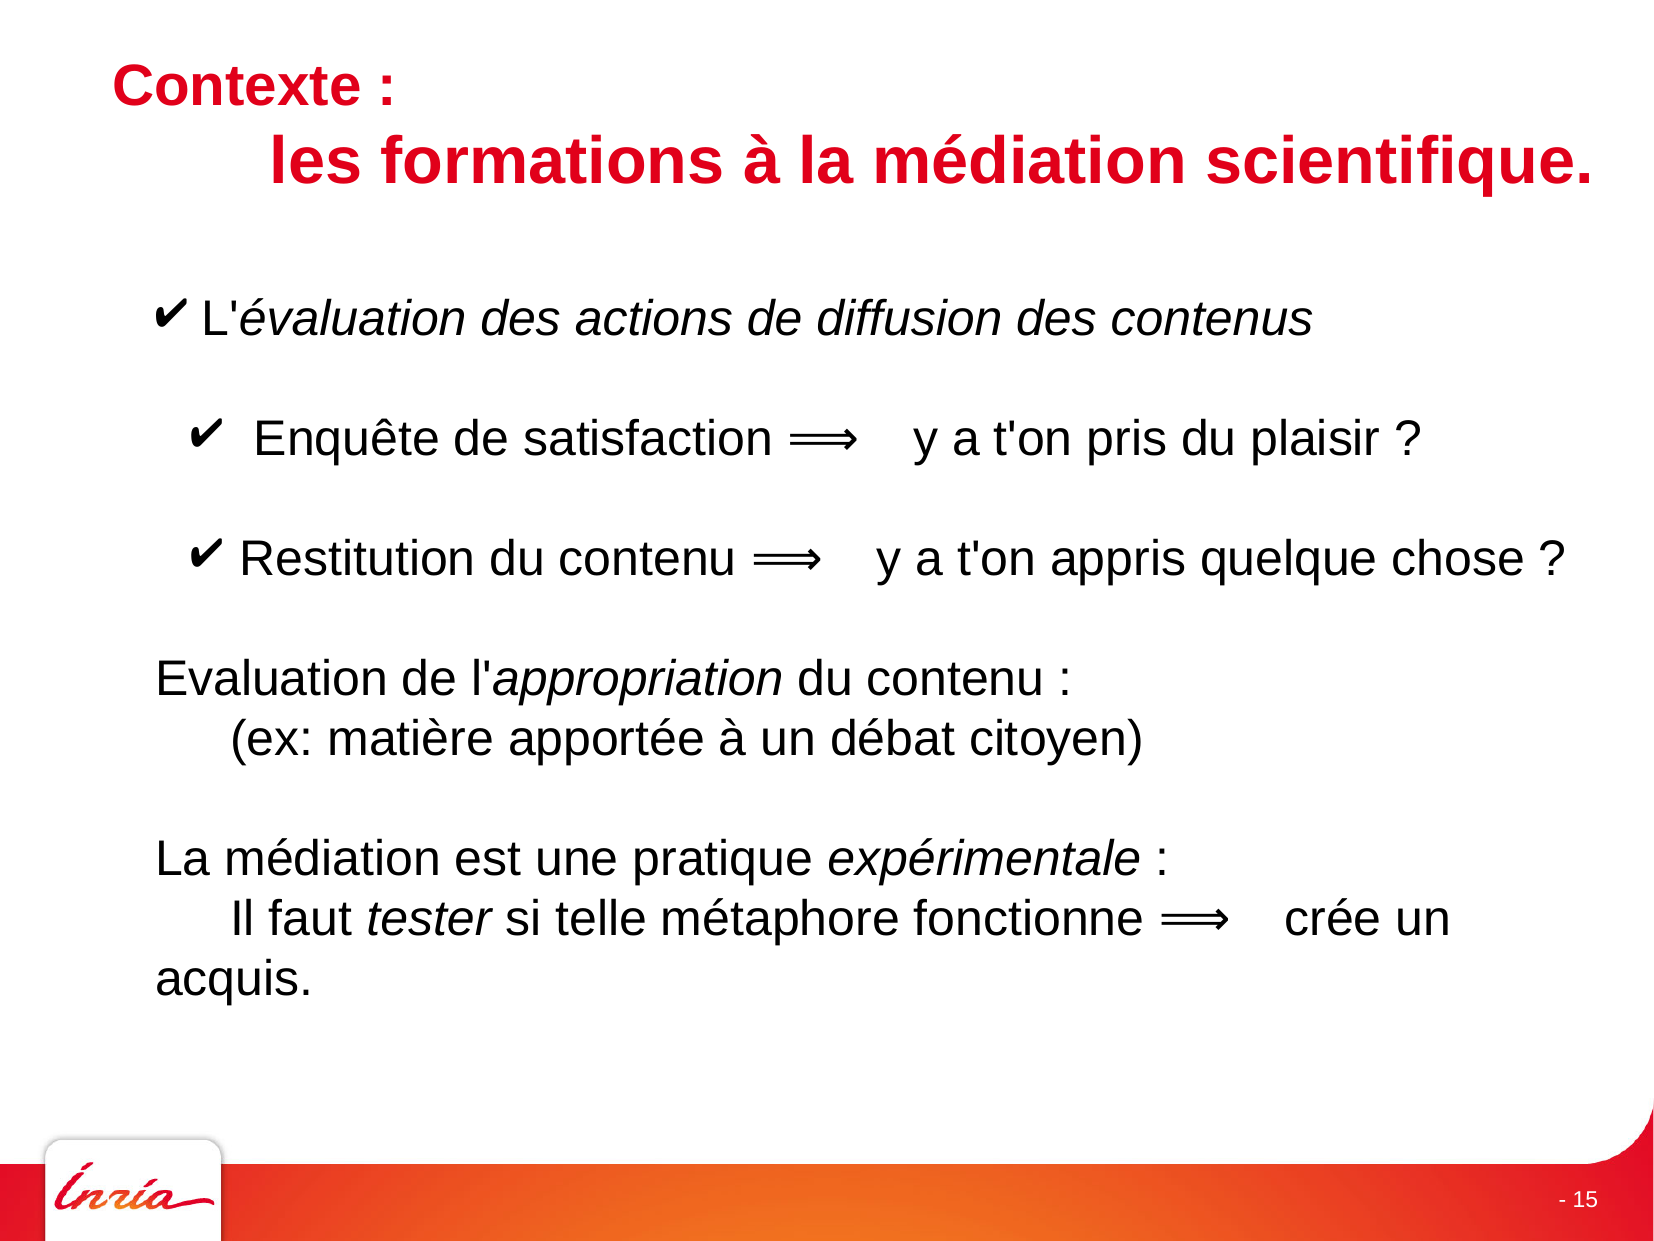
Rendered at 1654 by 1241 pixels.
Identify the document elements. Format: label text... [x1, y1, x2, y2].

slide_number - <number> [1558, 1173, 1654, 1223]
picture [0, 0, 1654, 1241]
title Contexte : les formations à la médiation scientifique. [112, 18, 1613, 226]
text_box L'évaluation des actions de diffusion des contenus Enquête de satisfaction ⟹ y a t'on pris du plaisir ? Restitution du contenu ⟹ y a t'on appris quelque chose ? Evaluation de l'appropriation du contenu : (ex: matière apportée à un débat citoyen) La médiation est une pratique expérimentale : Il faut tester si telle métaphore fonctionne ⟹ crée un acquis. [155, 225, 1613, 1088]
